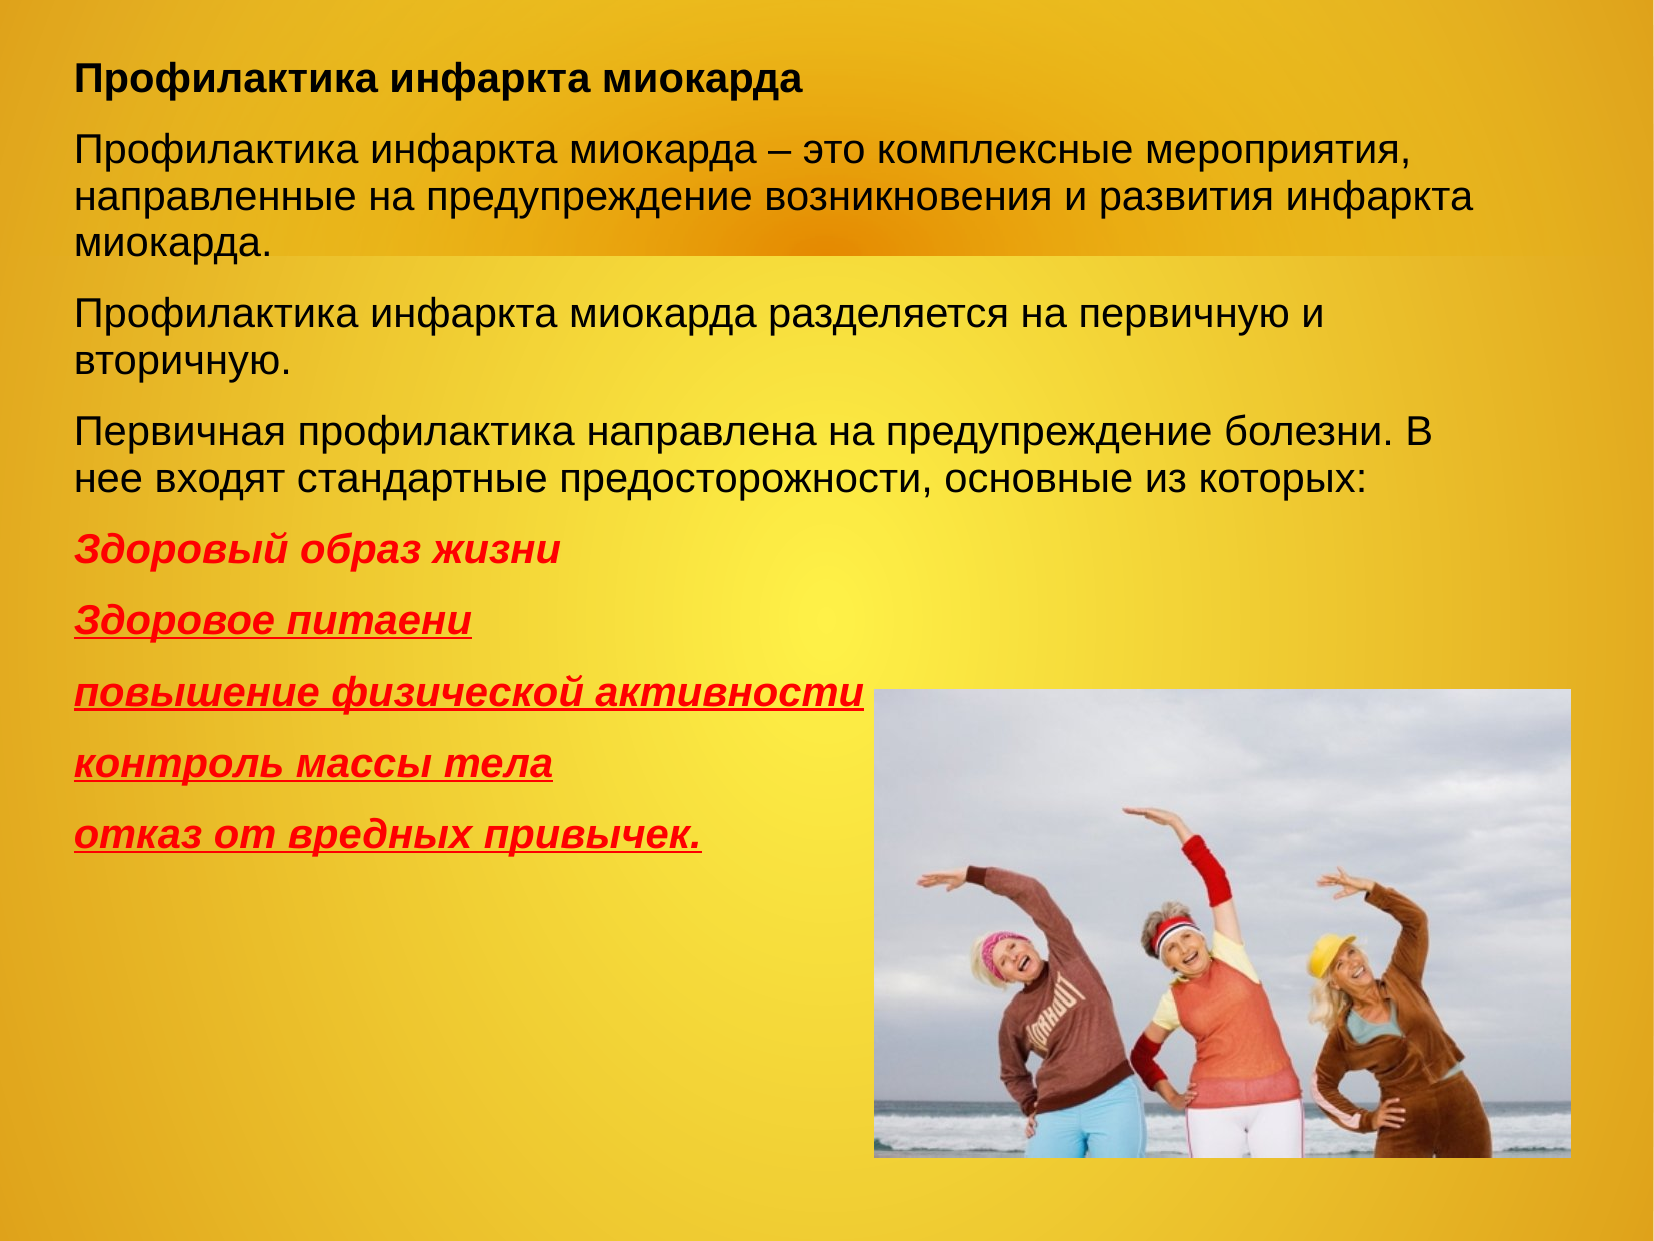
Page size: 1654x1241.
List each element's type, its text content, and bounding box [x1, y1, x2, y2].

text_box Профилактика инфаркта миокарда Профилактика инфаркта миокарда – это комплексные мероприятия, направленные на предупреждение возникновения и развития инфаркта миокарда. Профилактика инфаркта миокарда разделяется на первичную и вторичную. Первичная профилактика направлена на предупреждение болезни. В нее входят стандартные предосторожности, основные из которых: Здоровый образ жизни Здоровое питаени повышение физической активности контроль массы тела отказ от вредных привычек. [59, 47, 1512, 1170]
picture [874, 689, 1571, 1158]
